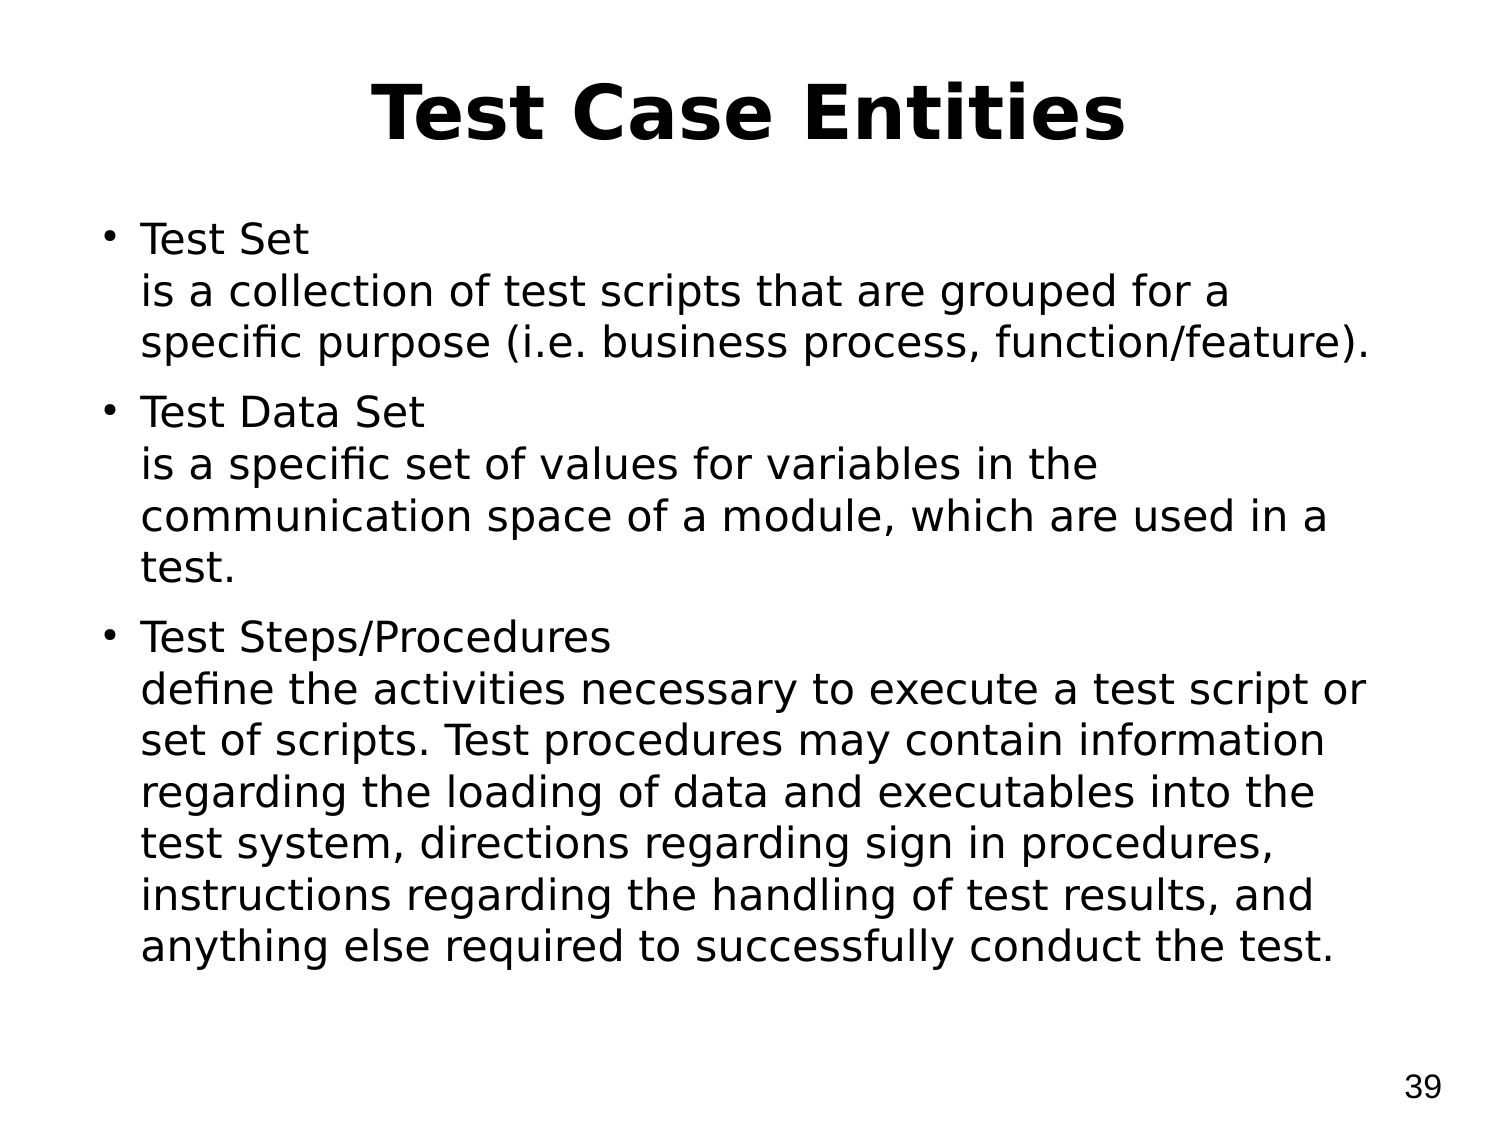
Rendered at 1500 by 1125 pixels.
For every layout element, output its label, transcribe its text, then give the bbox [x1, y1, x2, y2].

list Test Set is a collection of test scripts that are grouped for a specific purpose (i.e. business process, function/feature). Test Data Set is a specific set of values for variables in the communication space of a module, which are used in a test. Test Steps/Procedures define the activities necessary to execute a test script or set of scripts. Test procedures may contain information regarding the loading of data and executables into the test system, directions regarding sign in procedures, instructions regarding the handling of test results, and anything else required to successfully conduct the test. [75, 204, 1395, 1075]
title Test Case Entities [75, 56, 1425, 189]
